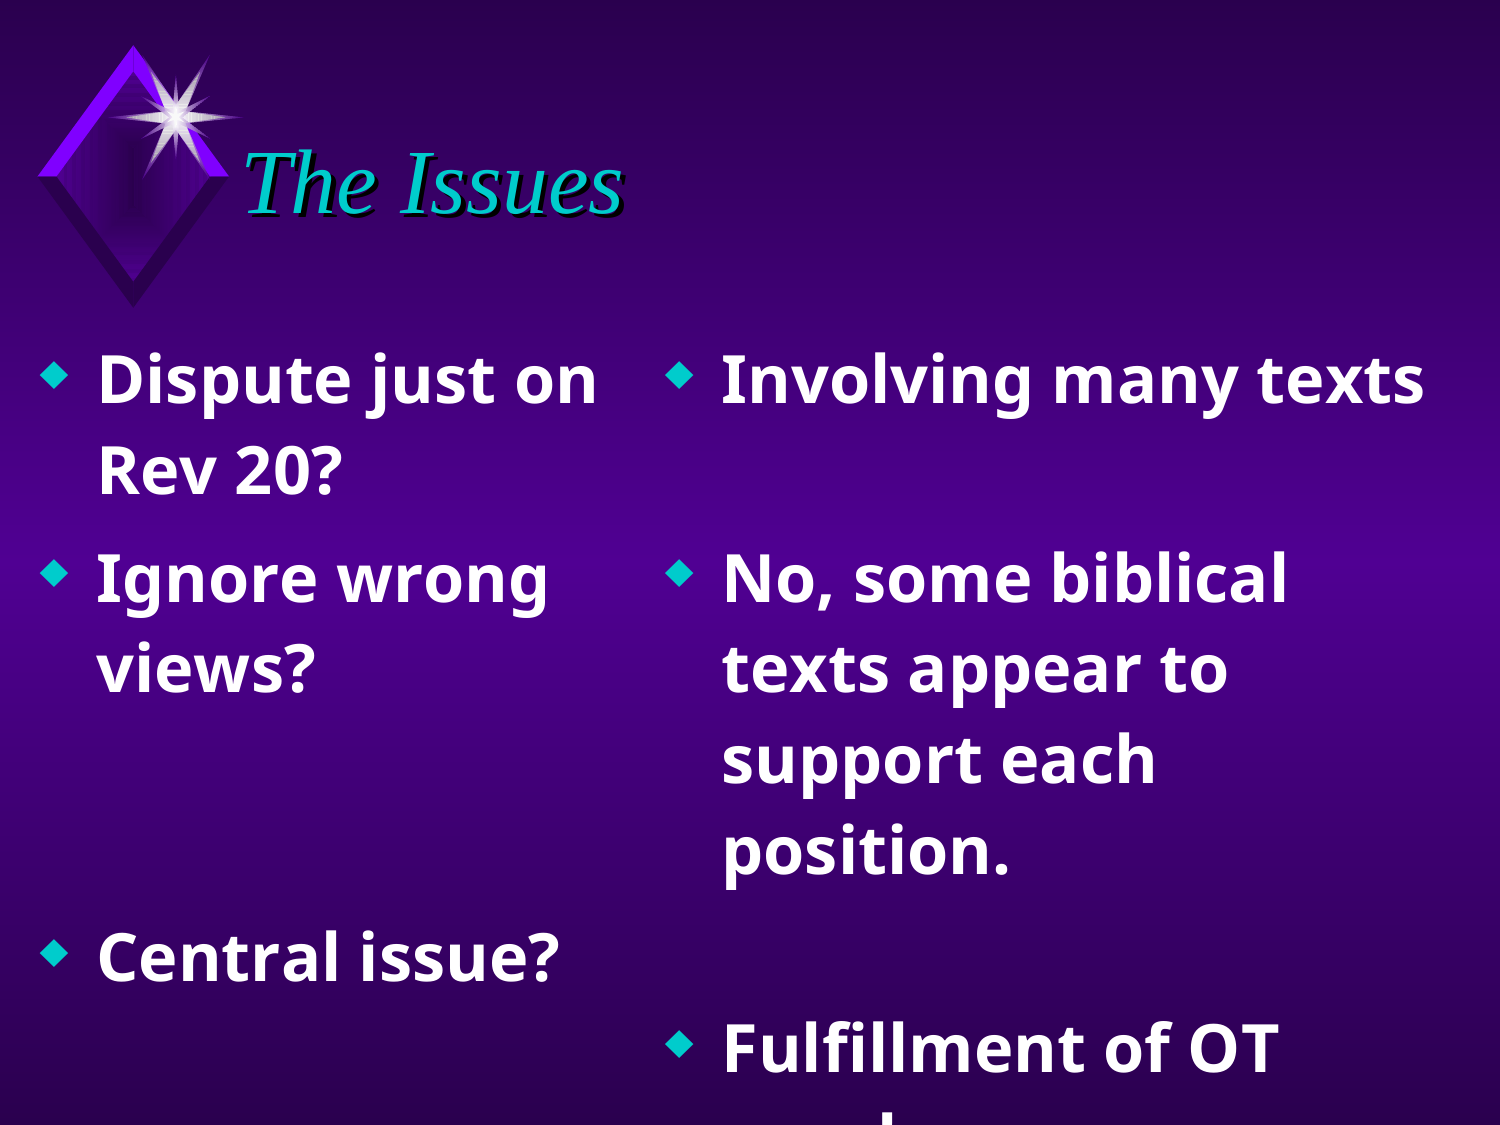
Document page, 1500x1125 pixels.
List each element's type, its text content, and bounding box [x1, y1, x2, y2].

list Involving many texts No, some biblical texts appear to support each position. Fulfillment of OT prophecy [726, 324, 1476, 1026]
title The Issues [224, 78, 1388, 288]
list Dispute just on Rev 20? Ignore wrong views? Central issue? [24, 324, 726, 1026]
